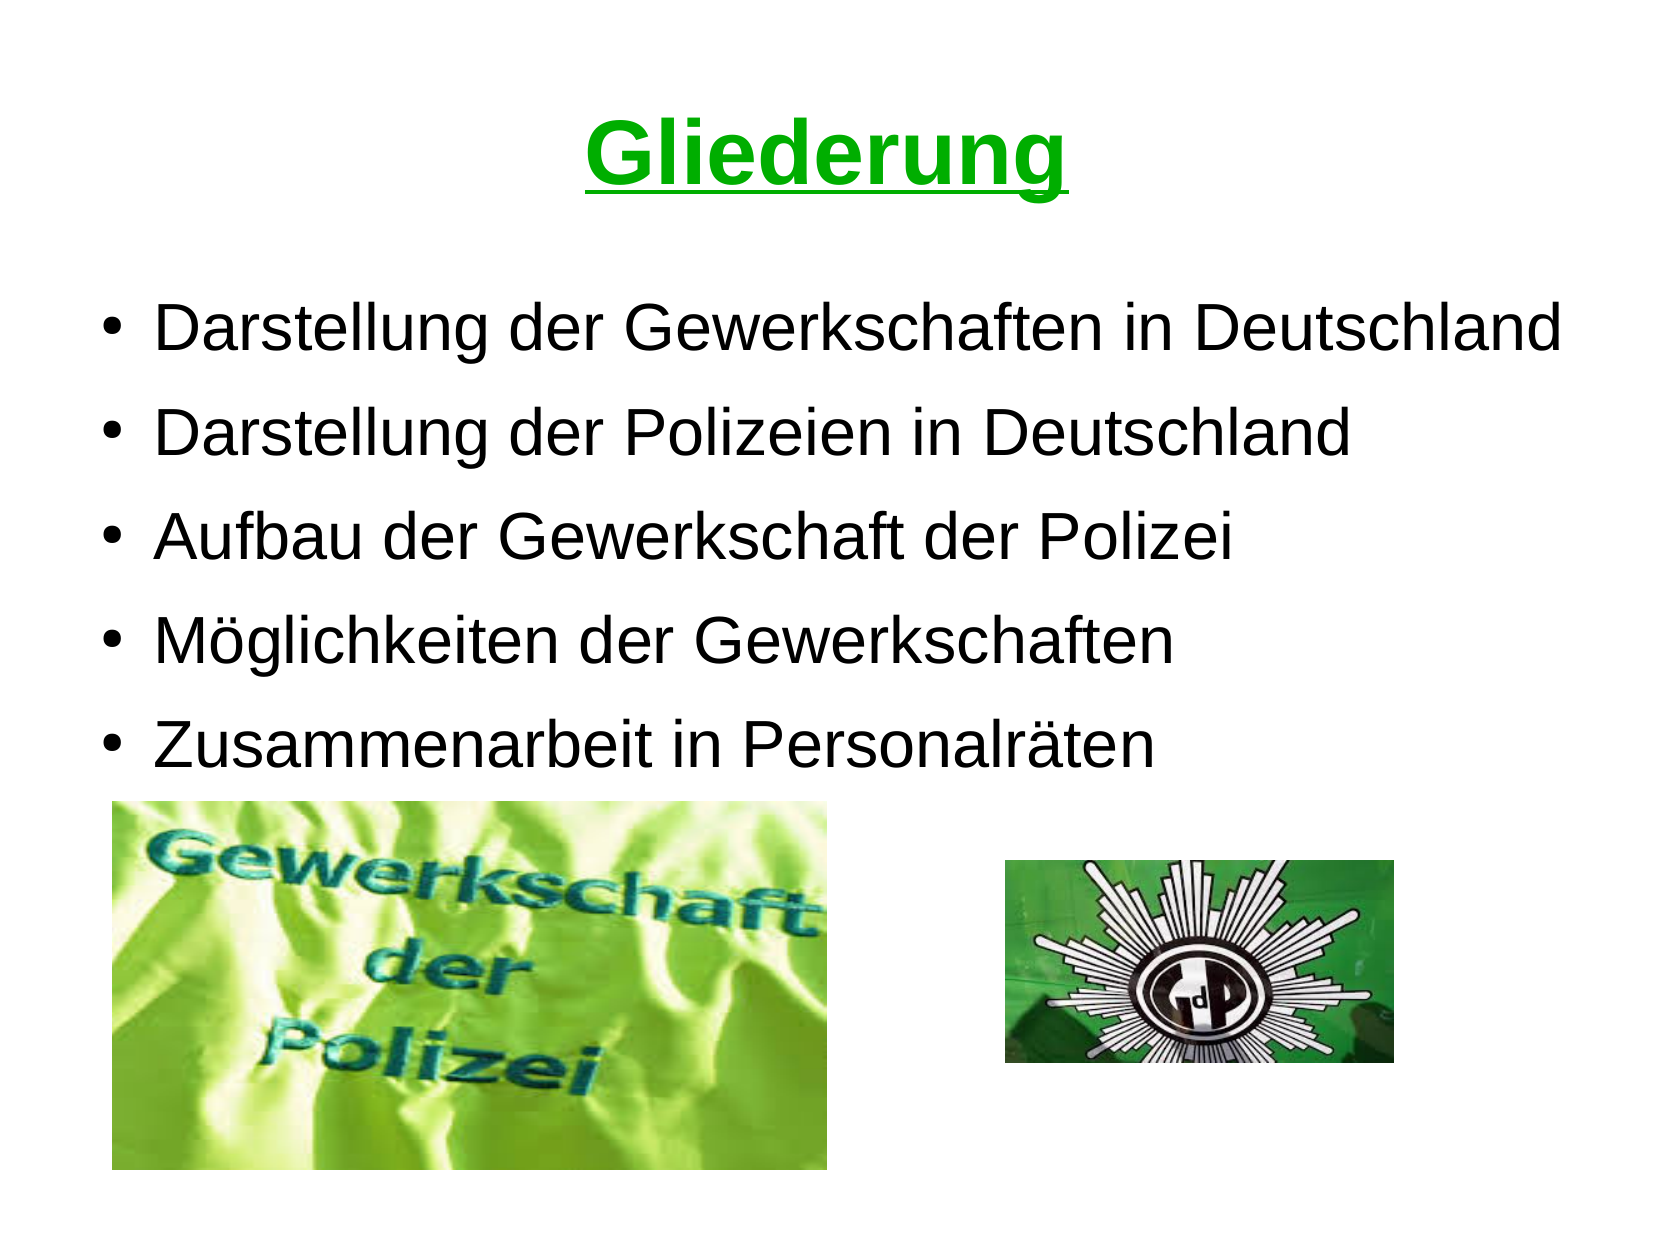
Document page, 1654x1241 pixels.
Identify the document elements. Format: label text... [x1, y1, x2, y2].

list Darstellung der Gewerkschaften in Deutschland Darstellung der Polizeien in Deutschland Aufbau der Gewerkschaft der Polizei Möglichkeiten der Gewerkschaften Zusammenarbeit in Personalräten [82, 290, 1571, 782]
picture [112, 801, 827, 1170]
title Gliederung [82, 49, 1571, 257]
picture [1005, 860, 1394, 1063]
